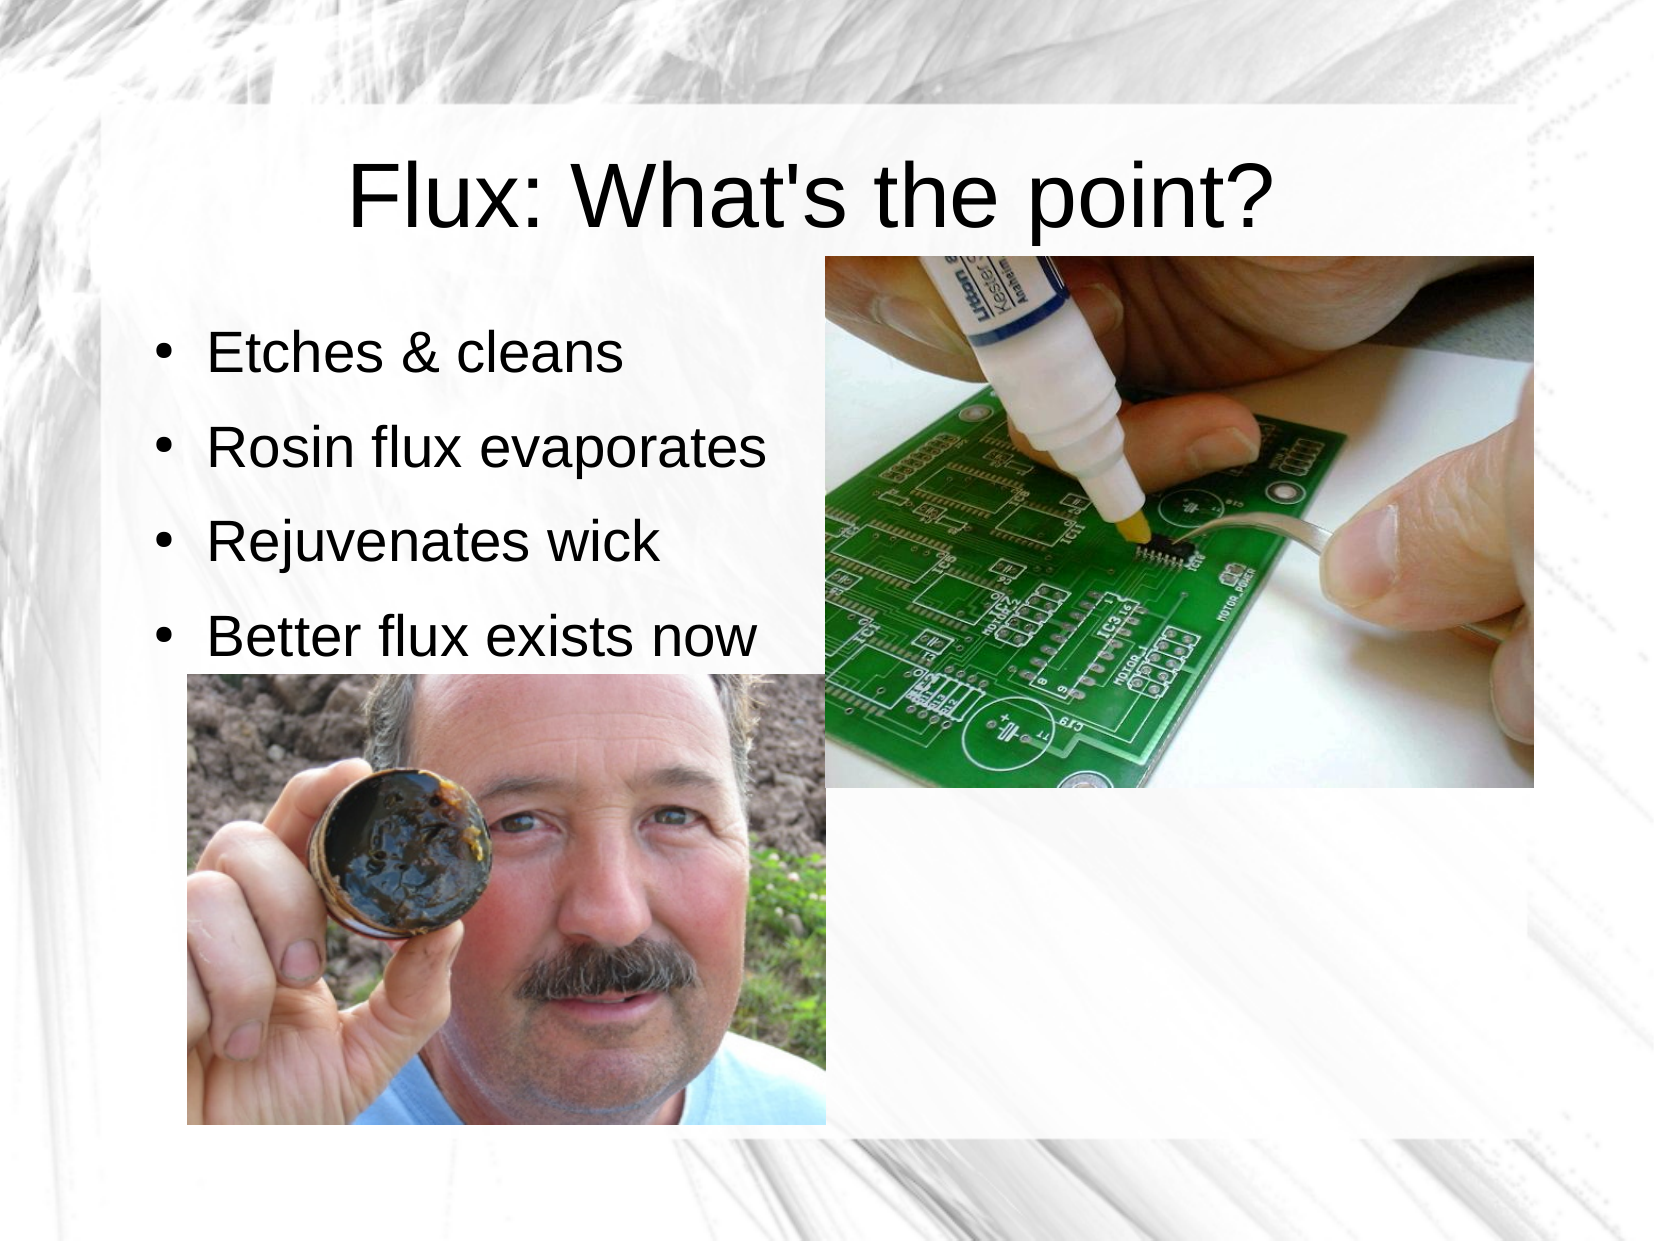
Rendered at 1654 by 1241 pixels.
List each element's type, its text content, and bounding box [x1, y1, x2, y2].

list Etches & cleans Rosin flux evaporates Rejuvenates wick Better flux exists now [118, 319, 825, 931]
title Flux: What's the point? [118, 119, 1506, 273]
picture [0, 0, 1654, 1241]
